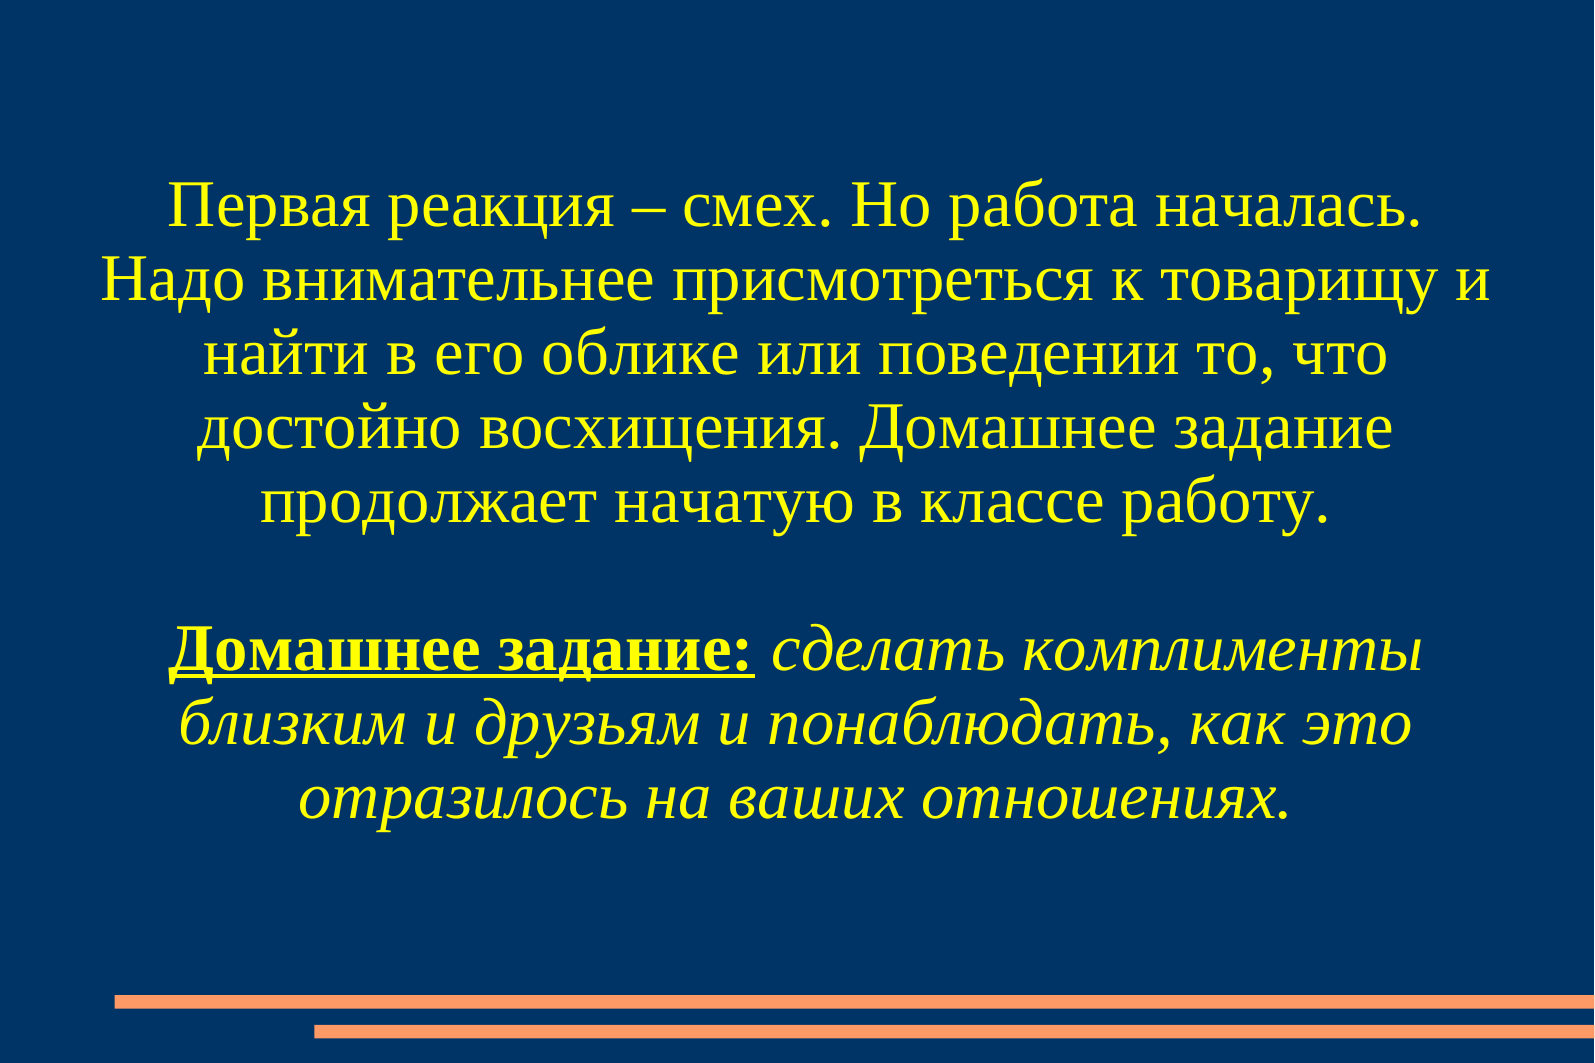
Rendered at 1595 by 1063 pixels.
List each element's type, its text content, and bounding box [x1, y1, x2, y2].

text_box Первая реакция – смех. Но работа началась. Надо внимательнее присмотреться к товарищу и найти в его облике или поведении то, что достойно восхищения. Домашнее задание продолжает начатую в классе работу. Домашнее задание: сделать комплименты близким и друзьям и понаблюдать, как это отразилось на ваших отношениях. [88, 29, 1505, 971]
